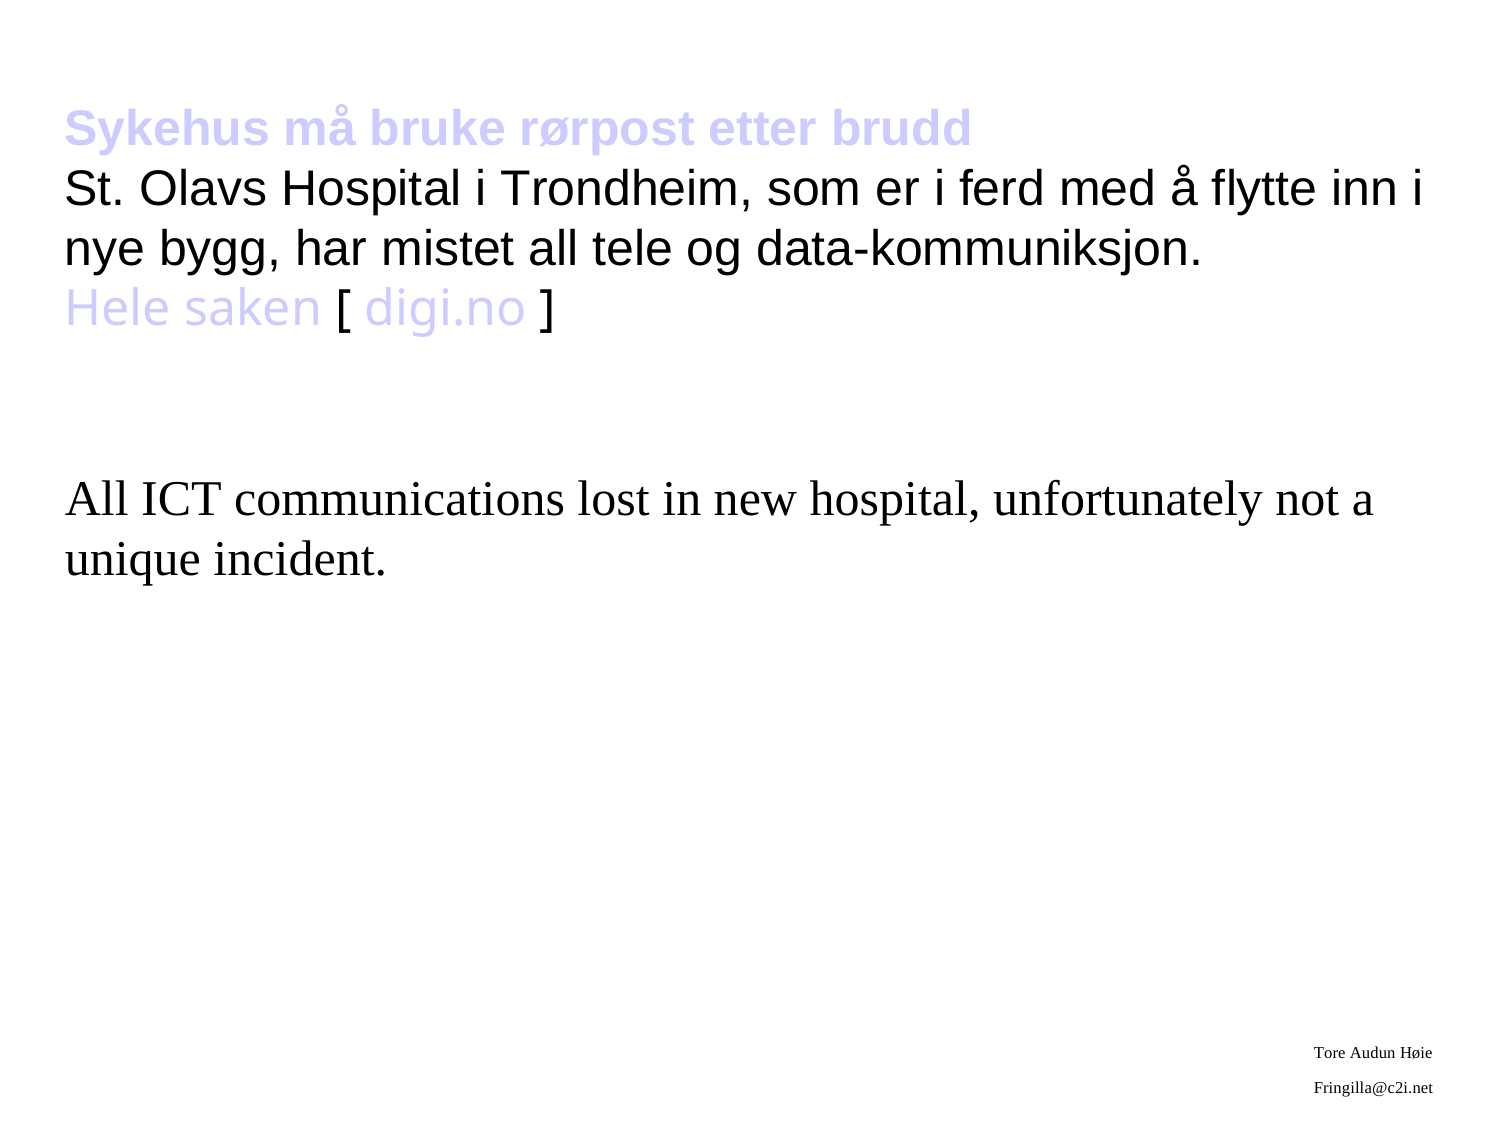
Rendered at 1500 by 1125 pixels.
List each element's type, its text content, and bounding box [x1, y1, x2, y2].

text_box Tore Audun Høie Fringilla@c2i.net [1299, 1034, 1500, 1106]
text_box Sykehus må bruke rørpost etter brudd St. Olavs Hospital i Trondheim, som er i ferd med å flytte inn i nye bygg, har mistet all tele og data-kommuniksjon. Hele saken [ digi.no ] All ICT communications lost in new hospital, unfortunately not a unique incident. [50, 87, 1451, 594]
